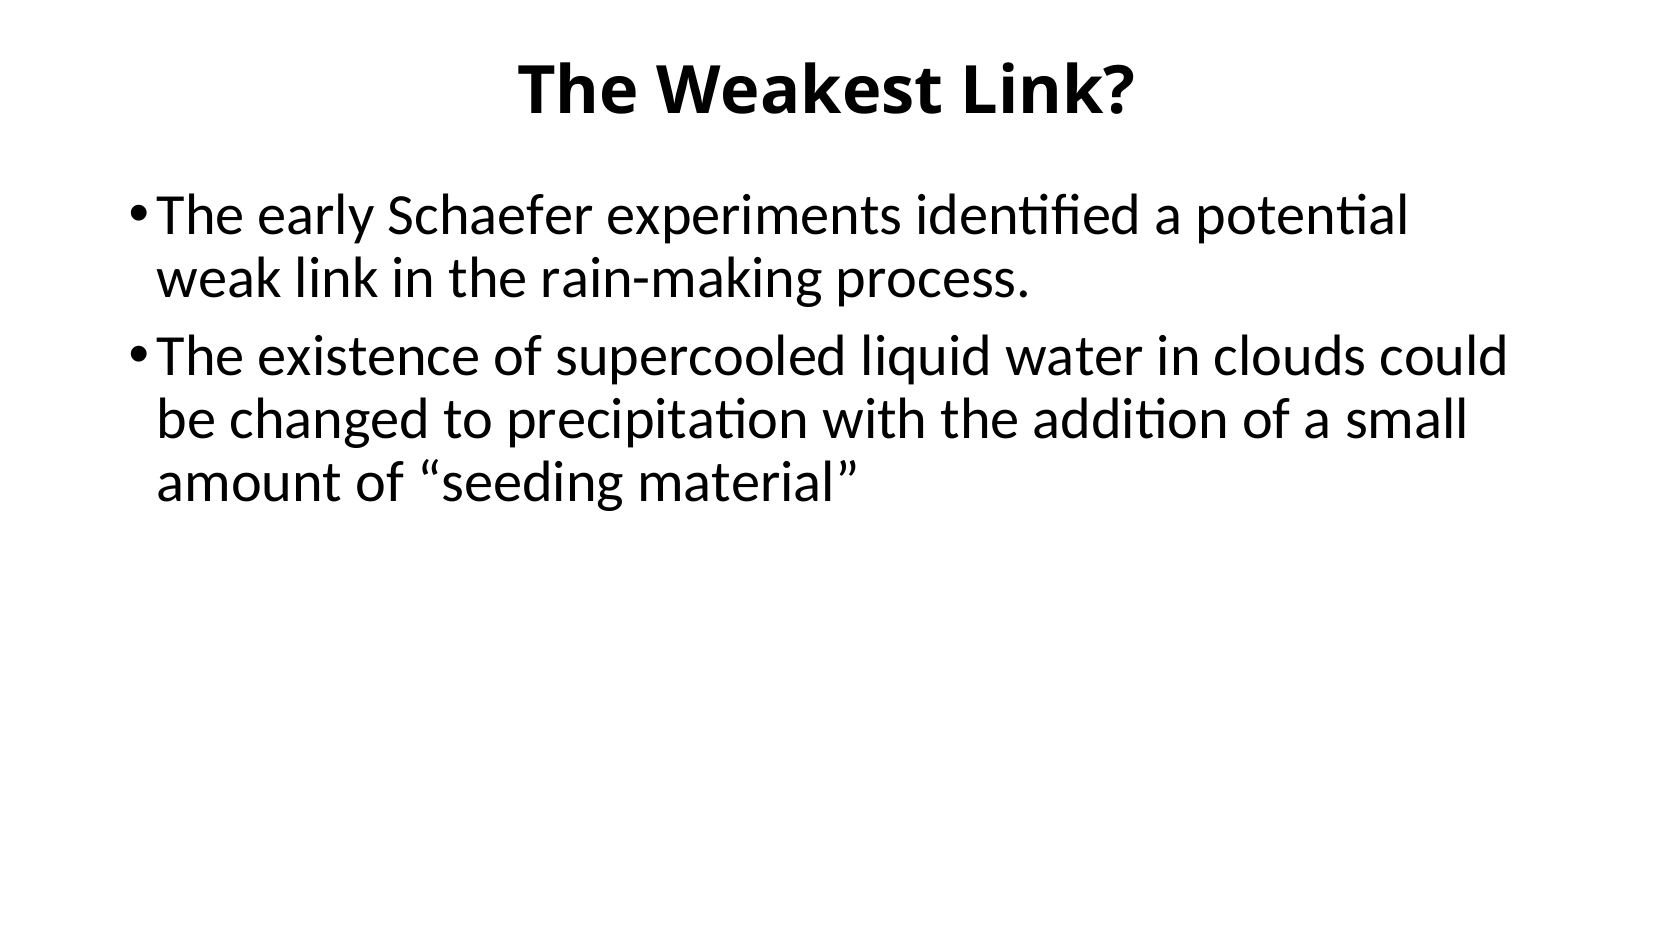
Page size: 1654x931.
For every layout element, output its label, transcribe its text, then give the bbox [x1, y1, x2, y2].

list The early Schaefer experiments identified a potential weak link in the rain-making process. The existence of supercooled liquid water in clouds could be changed to precipitation with the addition of a small amount of “seeding material” [113, 176, 1540, 530]
title The Weakest Link? [0, 2, 1654, 183]
